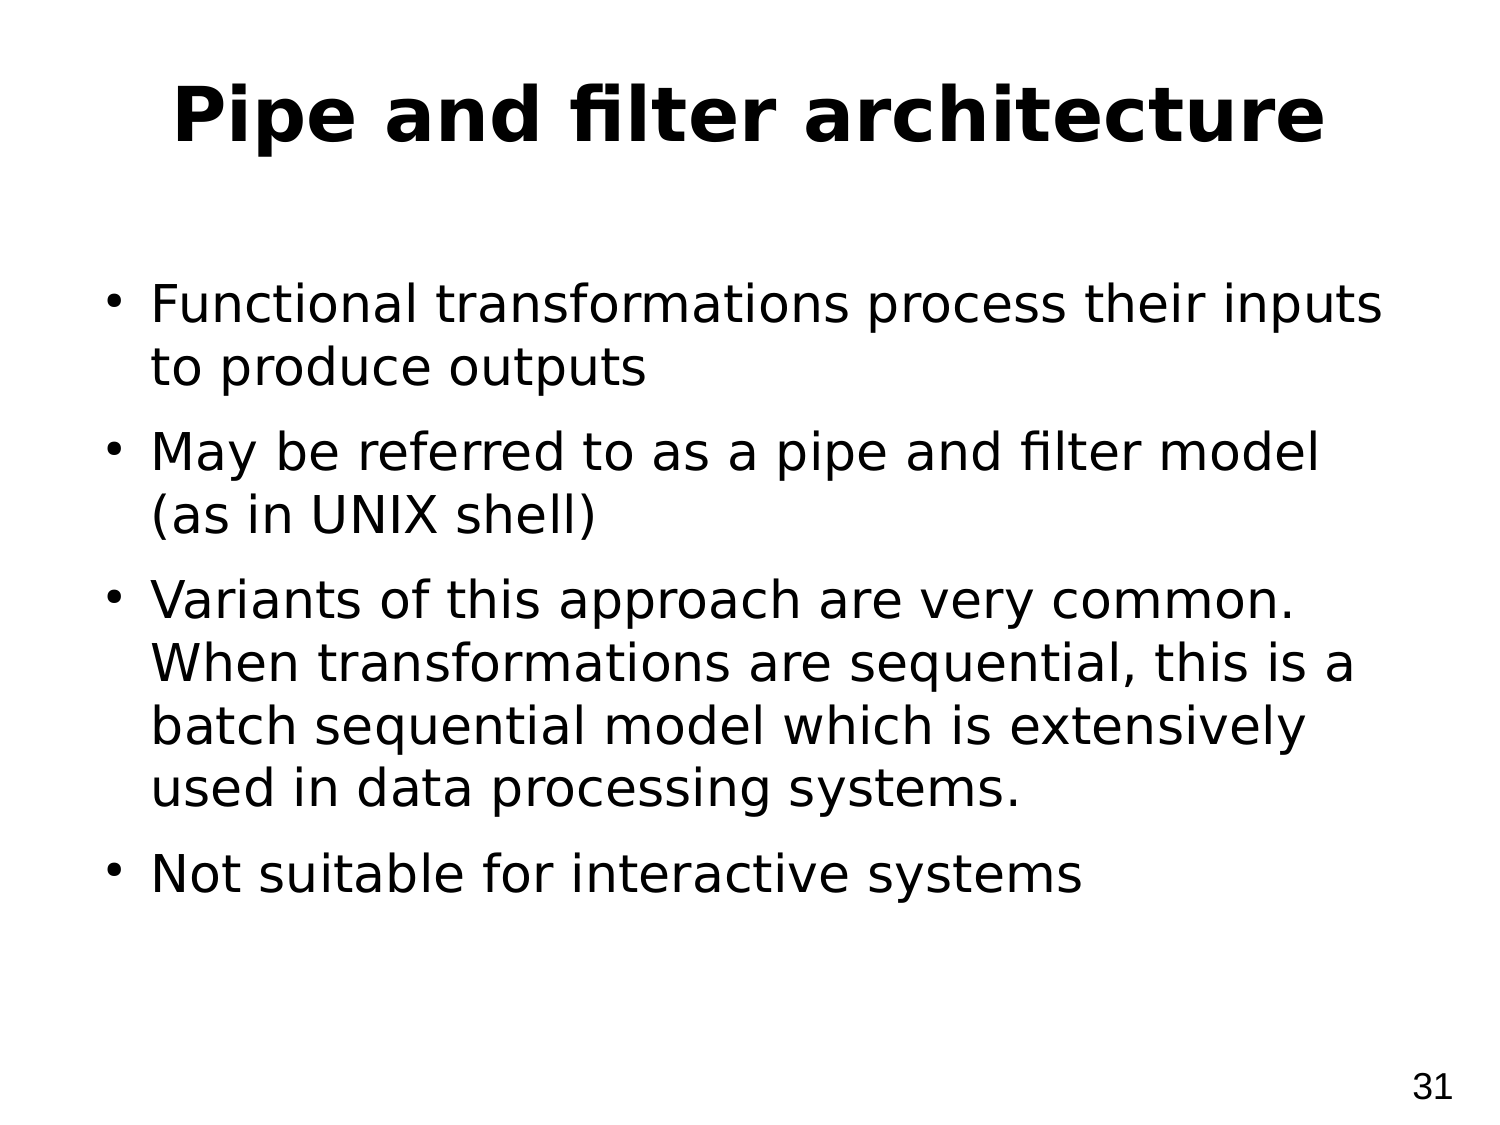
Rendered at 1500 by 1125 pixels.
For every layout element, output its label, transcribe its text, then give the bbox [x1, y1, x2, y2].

title Pipe and filter architecture [75, 44, 1425, 177]
list Functional transformations process their inputs to produce outputs May be referred to as a pipe and filter model (as in UNIX shell) Variants of this approach are very common. When transformations are sequential, this is a batch sequential model which is extensively used in data processing systems. Not suitable for interactive systems [75, 263, 1425, 916]
